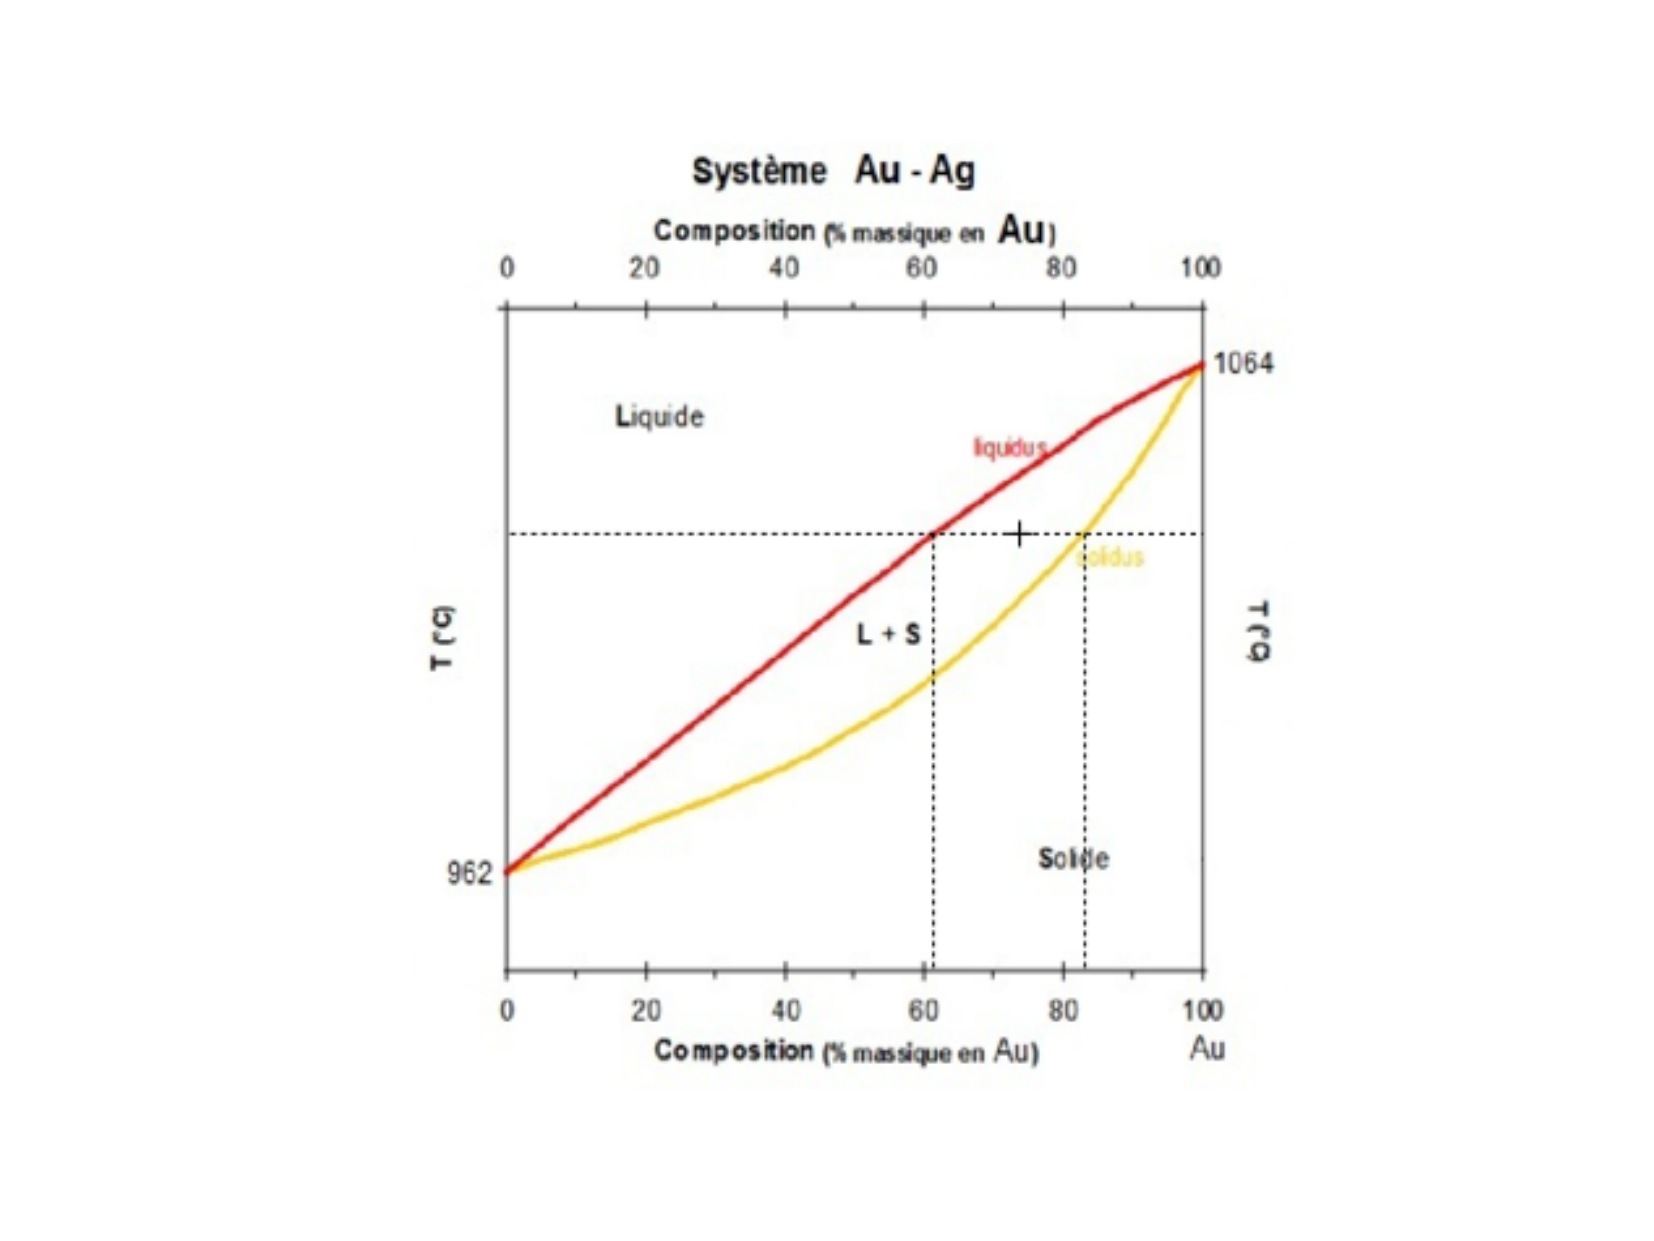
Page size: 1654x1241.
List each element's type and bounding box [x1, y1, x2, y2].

picture [413, 139, 1309, 1111]
